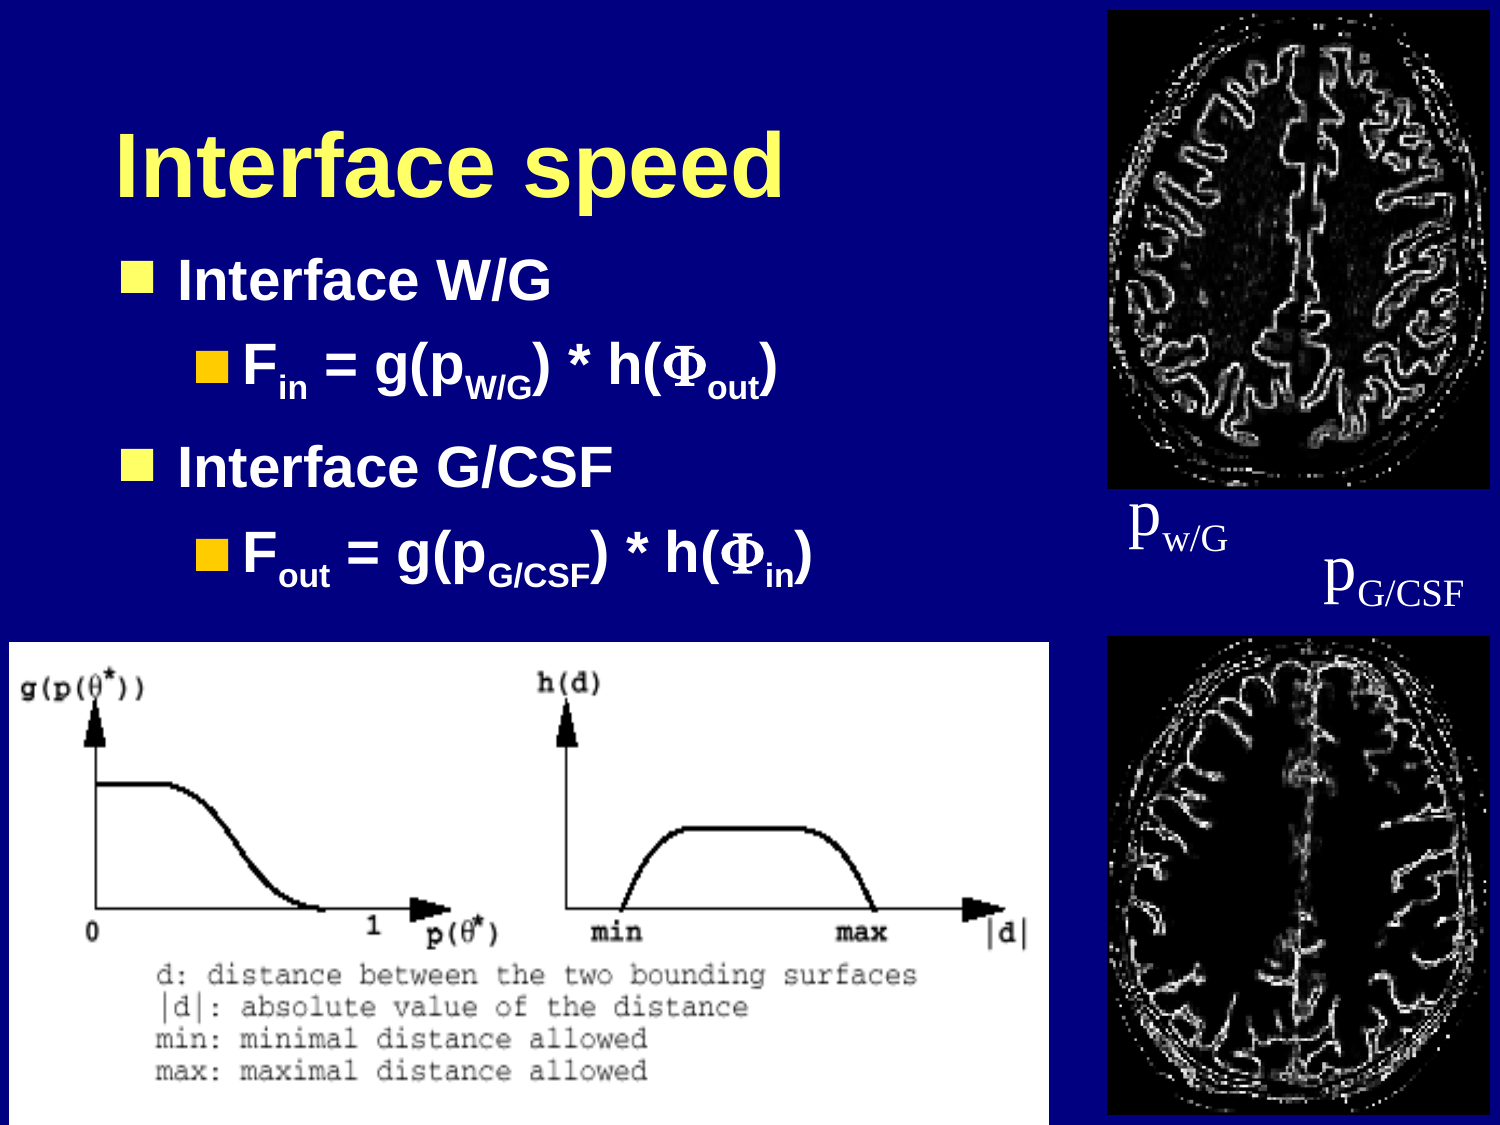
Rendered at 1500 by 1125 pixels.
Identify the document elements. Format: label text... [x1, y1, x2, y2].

text_box pw/G [1079, 487, 1260, 599]
title Interface speed [99, 0, 1061, 225]
text_box pG/CSF [1270, 541, 1500, 653]
picture [1107, 636, 1490, 1115]
list Interface W/G Fin = g(pW/G) * h(out) Interface G/CSF Fout = g(pG/CSF) * h(in) [105, 235, 1034, 642]
picture [9, 642, 1049, 1125]
picture [1107, 10, 1490, 490]
